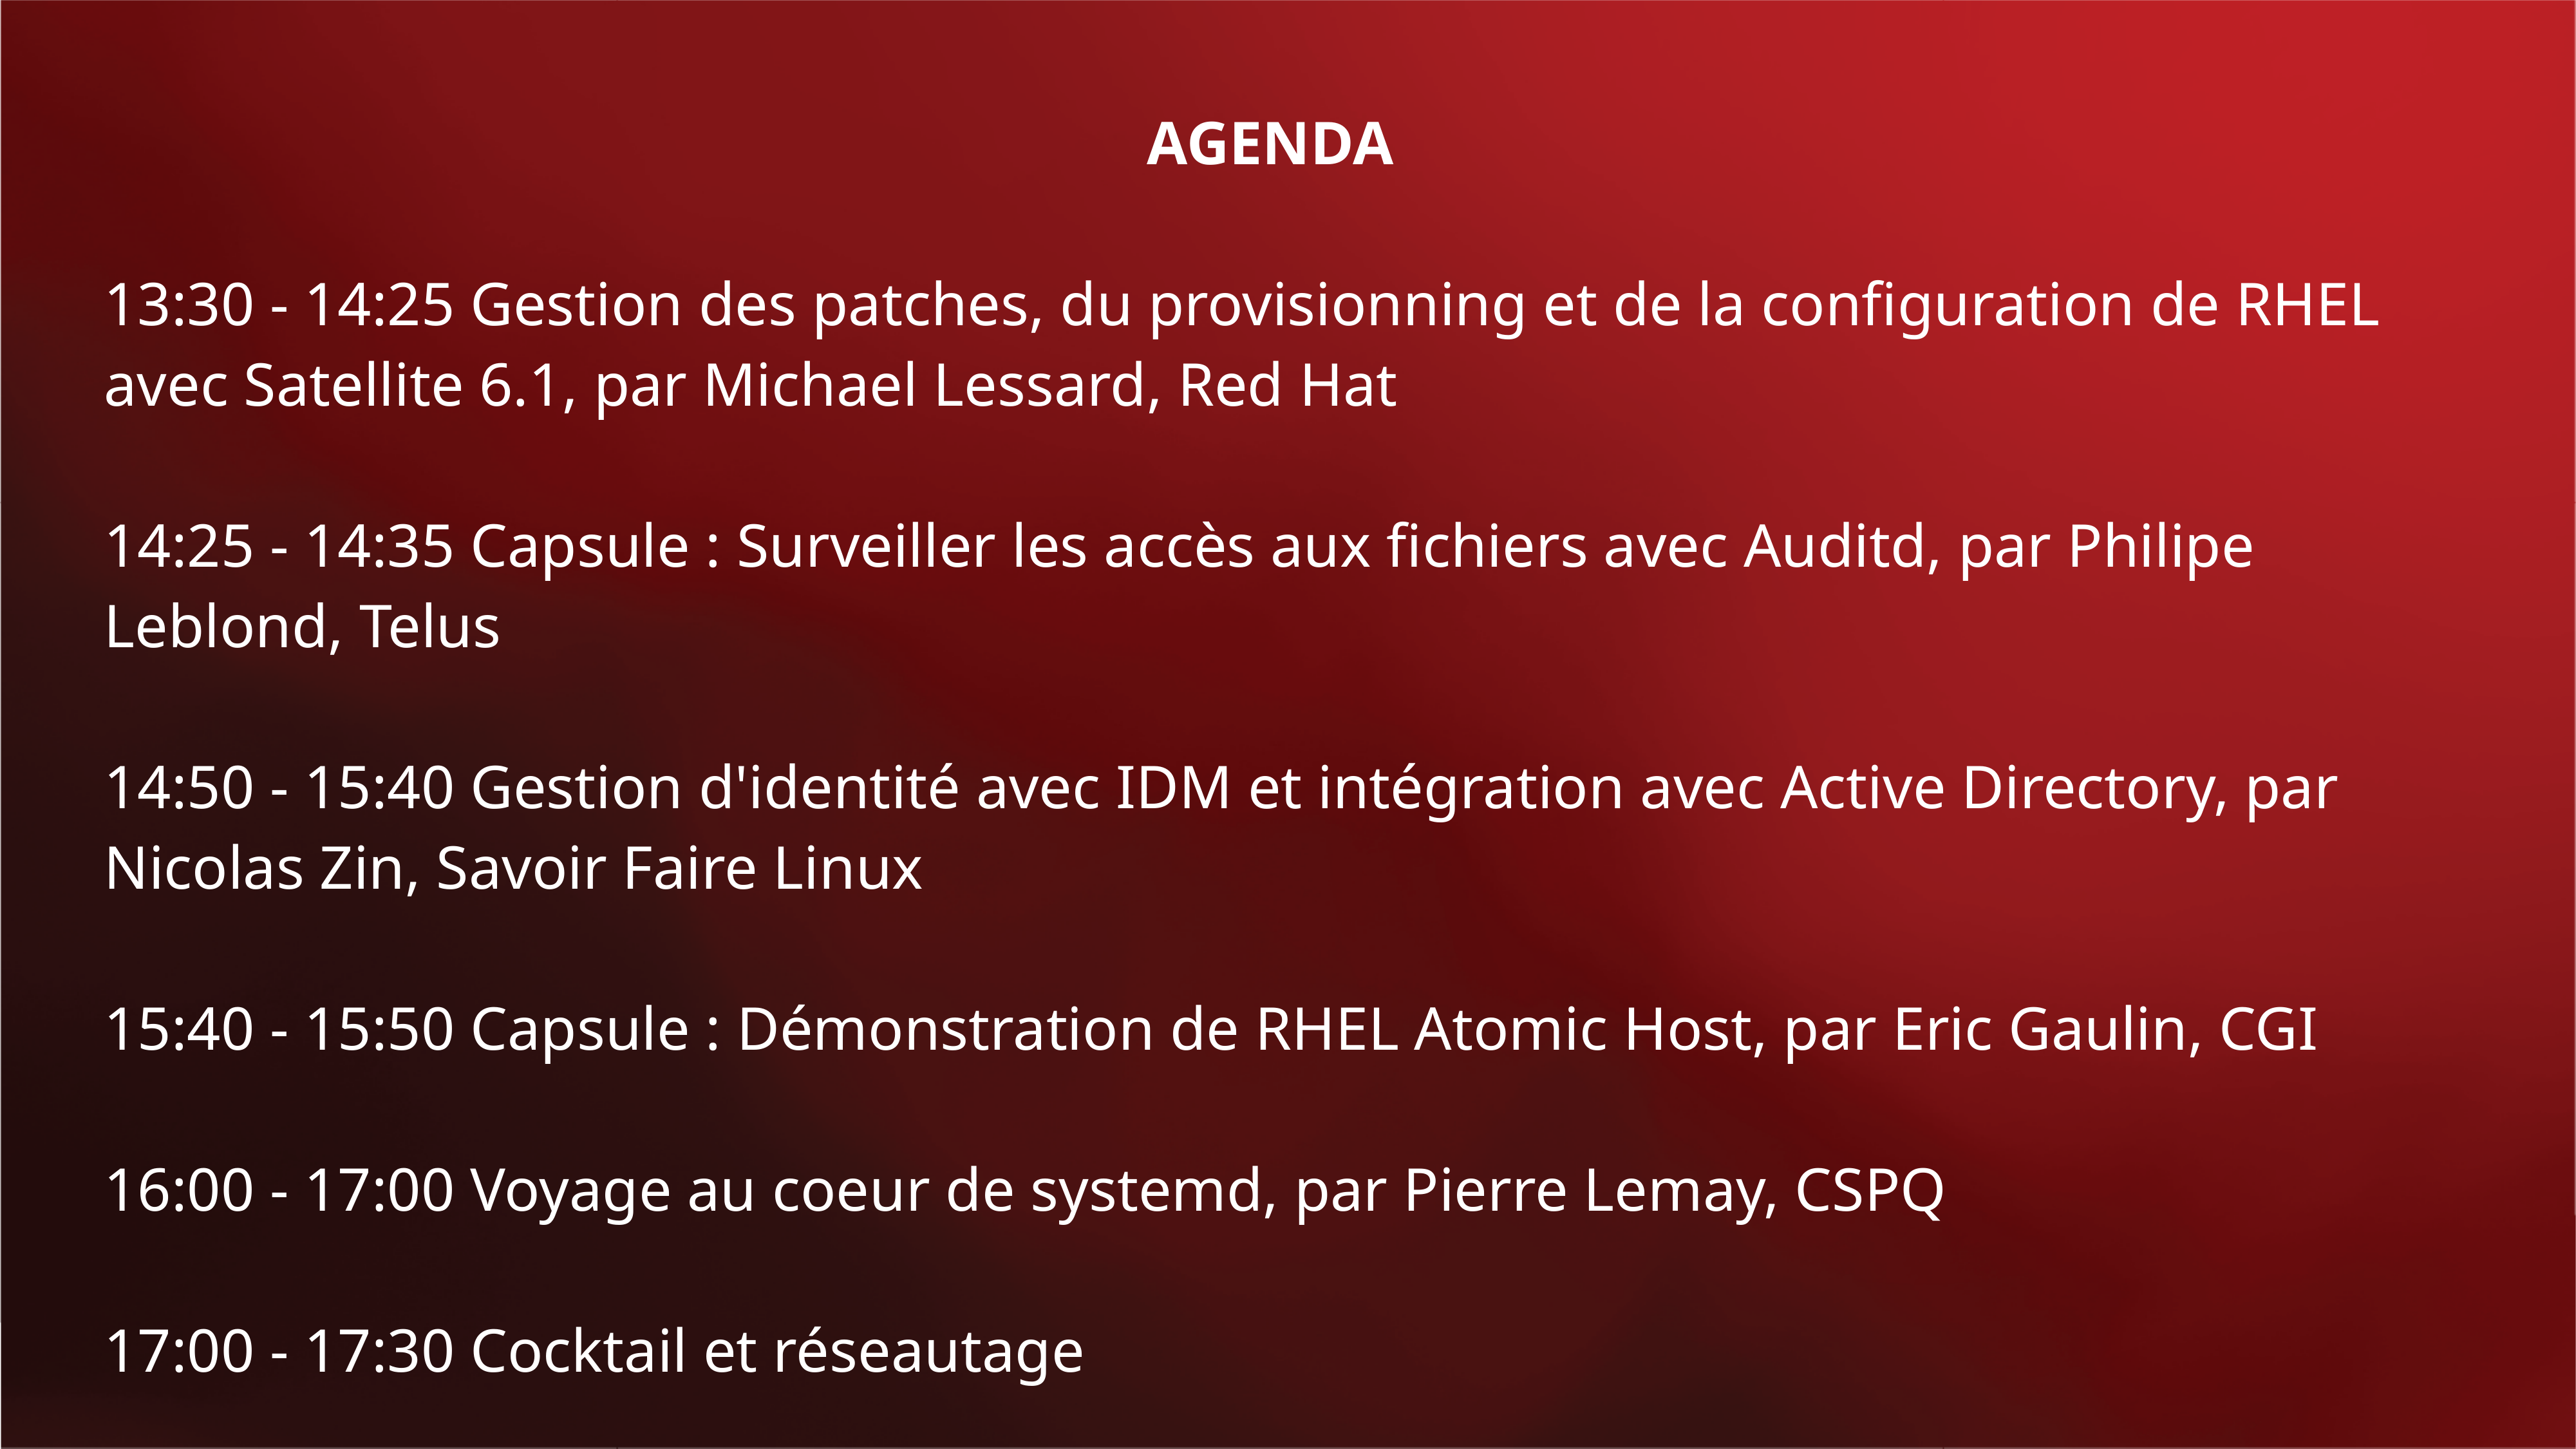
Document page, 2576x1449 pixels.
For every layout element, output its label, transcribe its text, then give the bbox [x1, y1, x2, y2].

text_box AGENDA 13:30 - 14:25 Gestion des patches, du provisionning et de la configuration de RHEL avec Satellite 6.1, par Michael Lessard, Red Hat 14:25 - 14:35 Capsule : Surveiller les accès aux fichiers avec Auditd, par Philipe Leblond, Telus 14:50 - 15:40 Gestion d'identité avec IDM et intégration avec Active Directory, par Nicolas Zin, Savoir Faire Linux 15:40 - 15:50 Capsule : Démonstration de RHEL Atomic Host, par Eric Gaulin, CGI 16:00 - 17:00 Voyage au coeur de systemd, par Pierre Lemay, CSPQ 17:00 - 17:30 Cocktail et réseautage [94, 96, 2447, 1309]
picture [0, 0, 2576, 1449]
